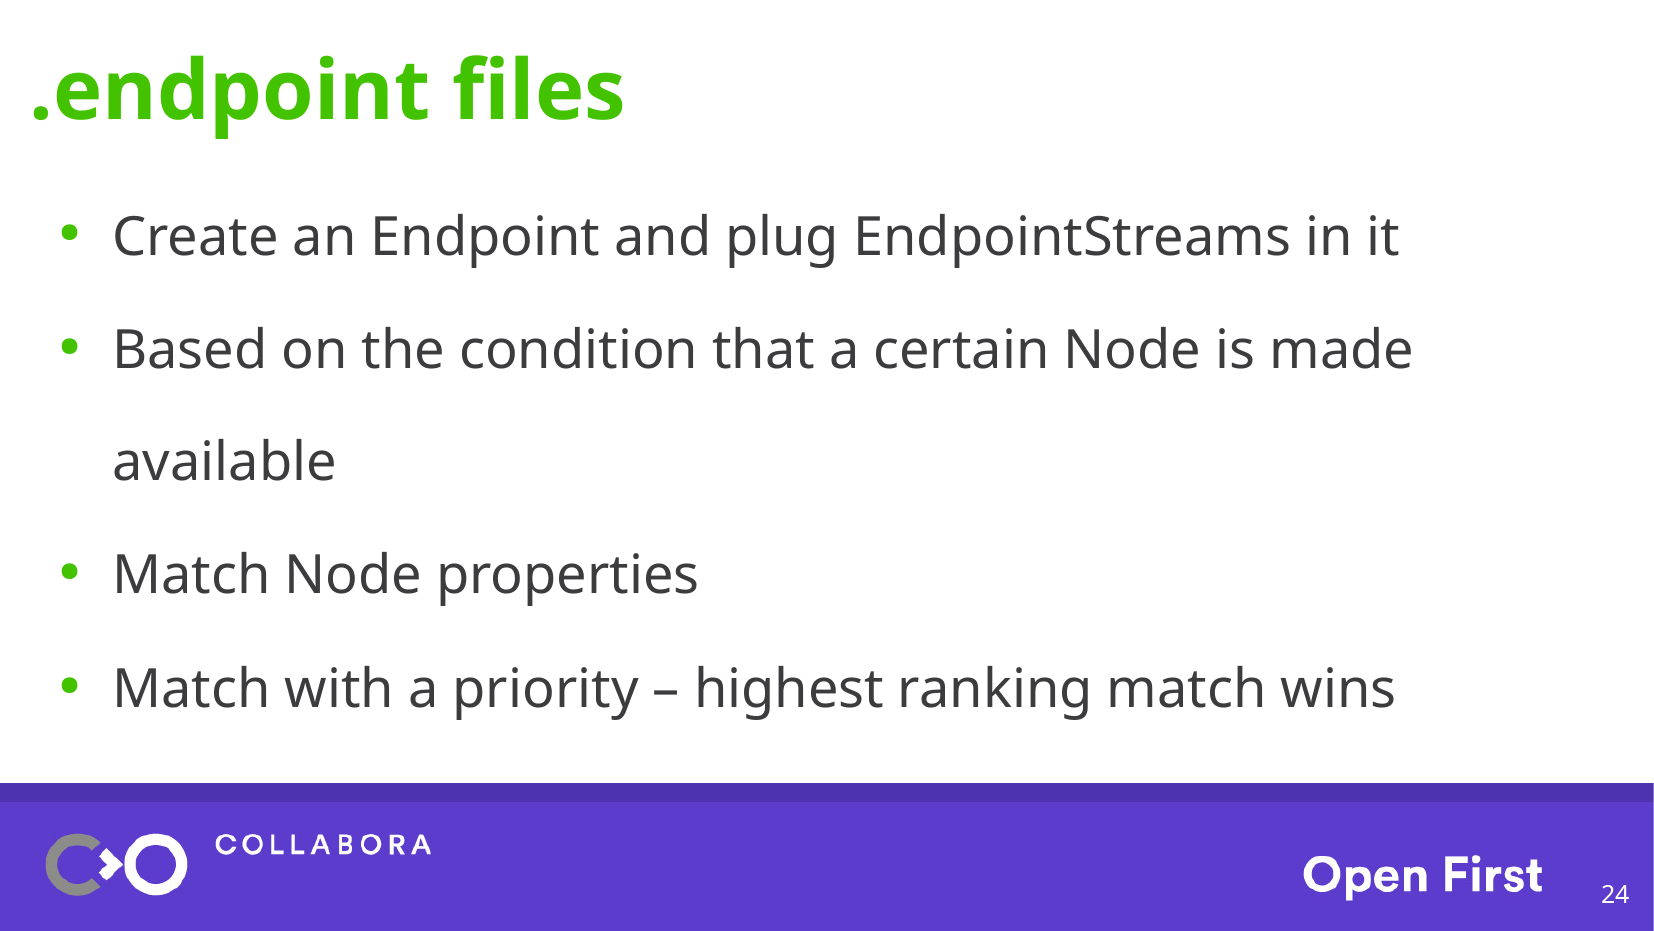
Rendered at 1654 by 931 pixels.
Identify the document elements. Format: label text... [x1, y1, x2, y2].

picture [0, 0, 1654, 931]
list Create an Endpoint and plug EndpointStreams in it Based on the condition that a certain Node is made available Match Node properties Match with a priority – highest ranking match wins [41, 160, 1614, 804]
title .endpoint files [29, 28, 1603, 147]
